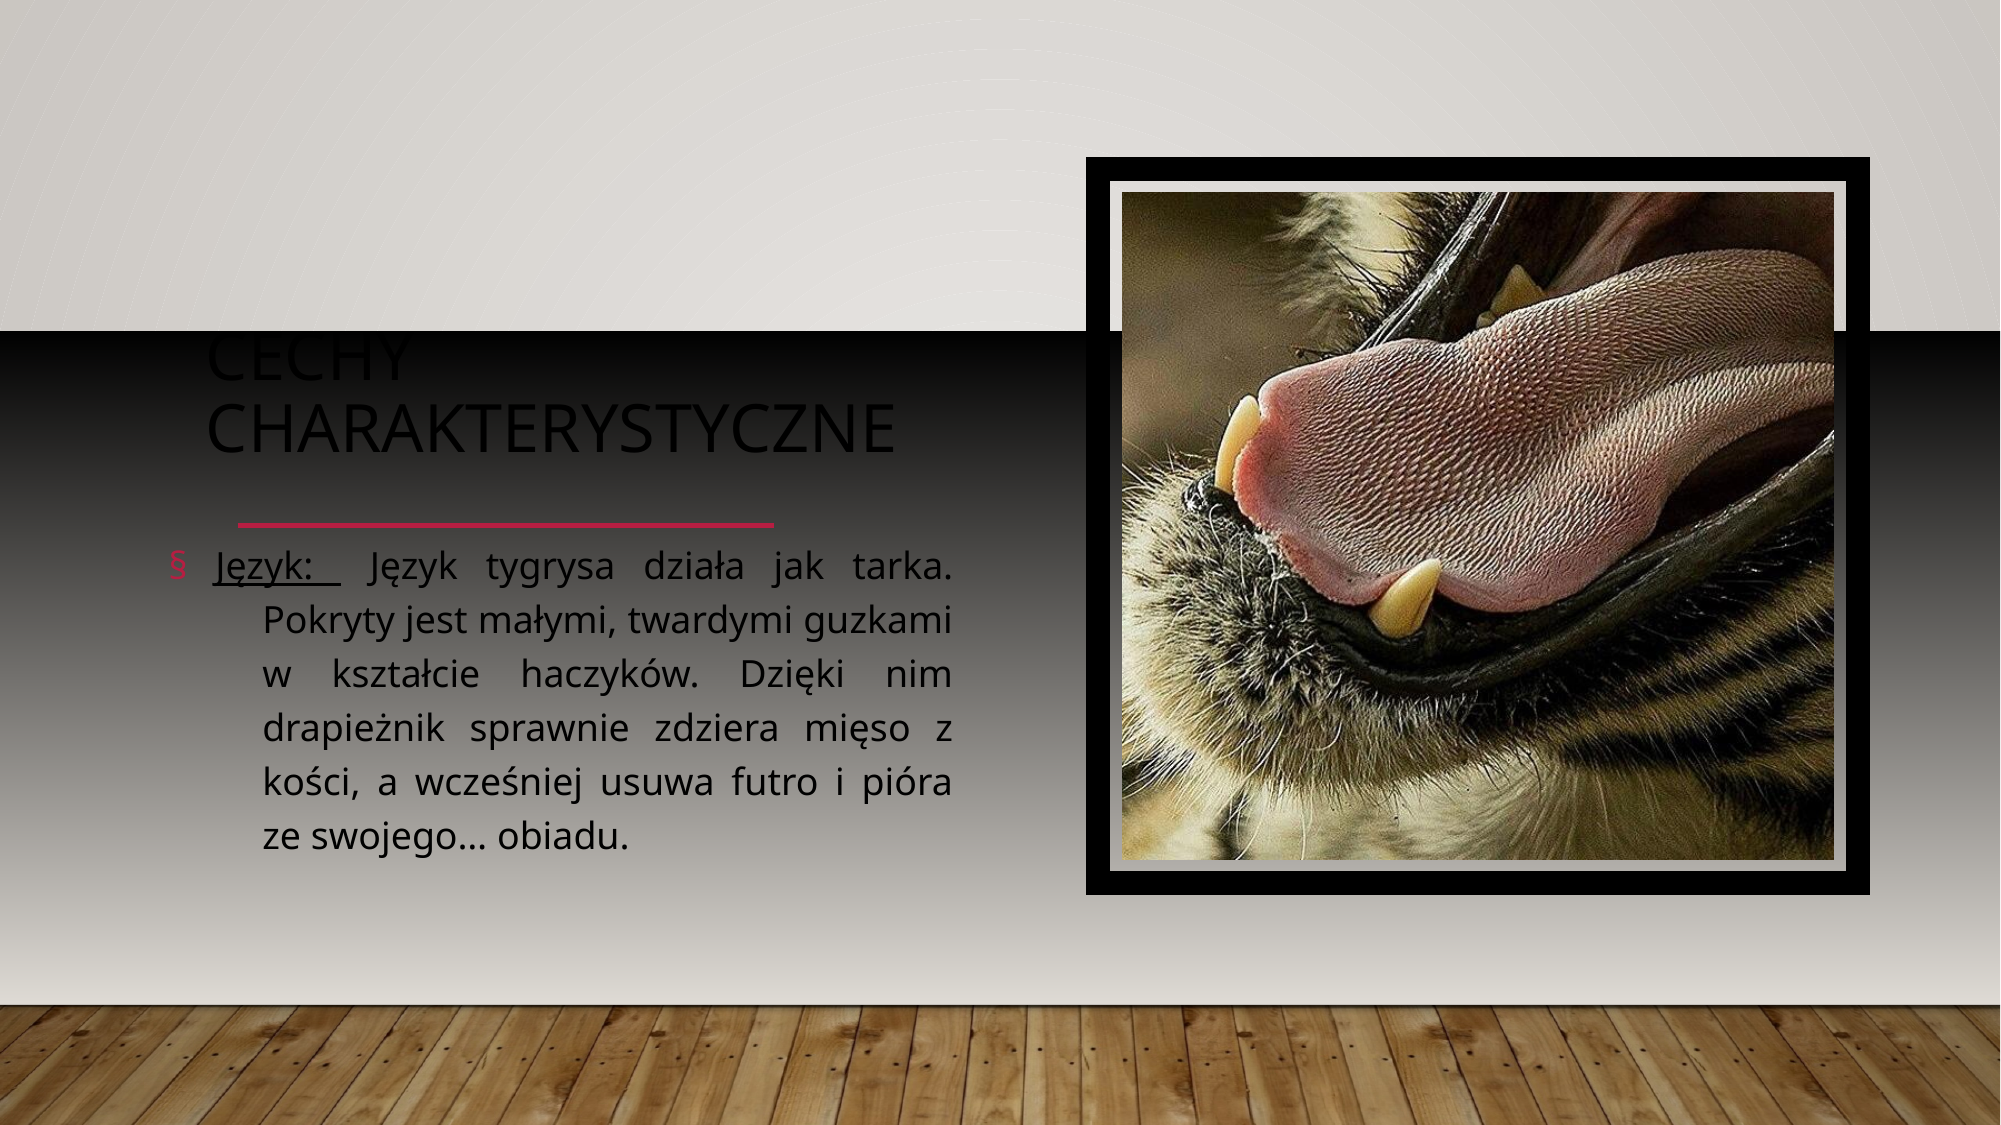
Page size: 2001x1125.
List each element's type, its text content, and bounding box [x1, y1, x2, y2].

picture [1110, 180, 1847, 871]
title Cechy charakterystyczne [190, 131, 928, 475]
list Język: Język tygrysa działa jak tarka. Pokryty jest małymi, twardymi guzkami w kształcie haczyków. Dzięki nim drapieżnik sprawnie zdziera mięso z kości, a wcześniej usuwa futro i pióra ze swojego… obiadu. [153, 525, 969, 895]
